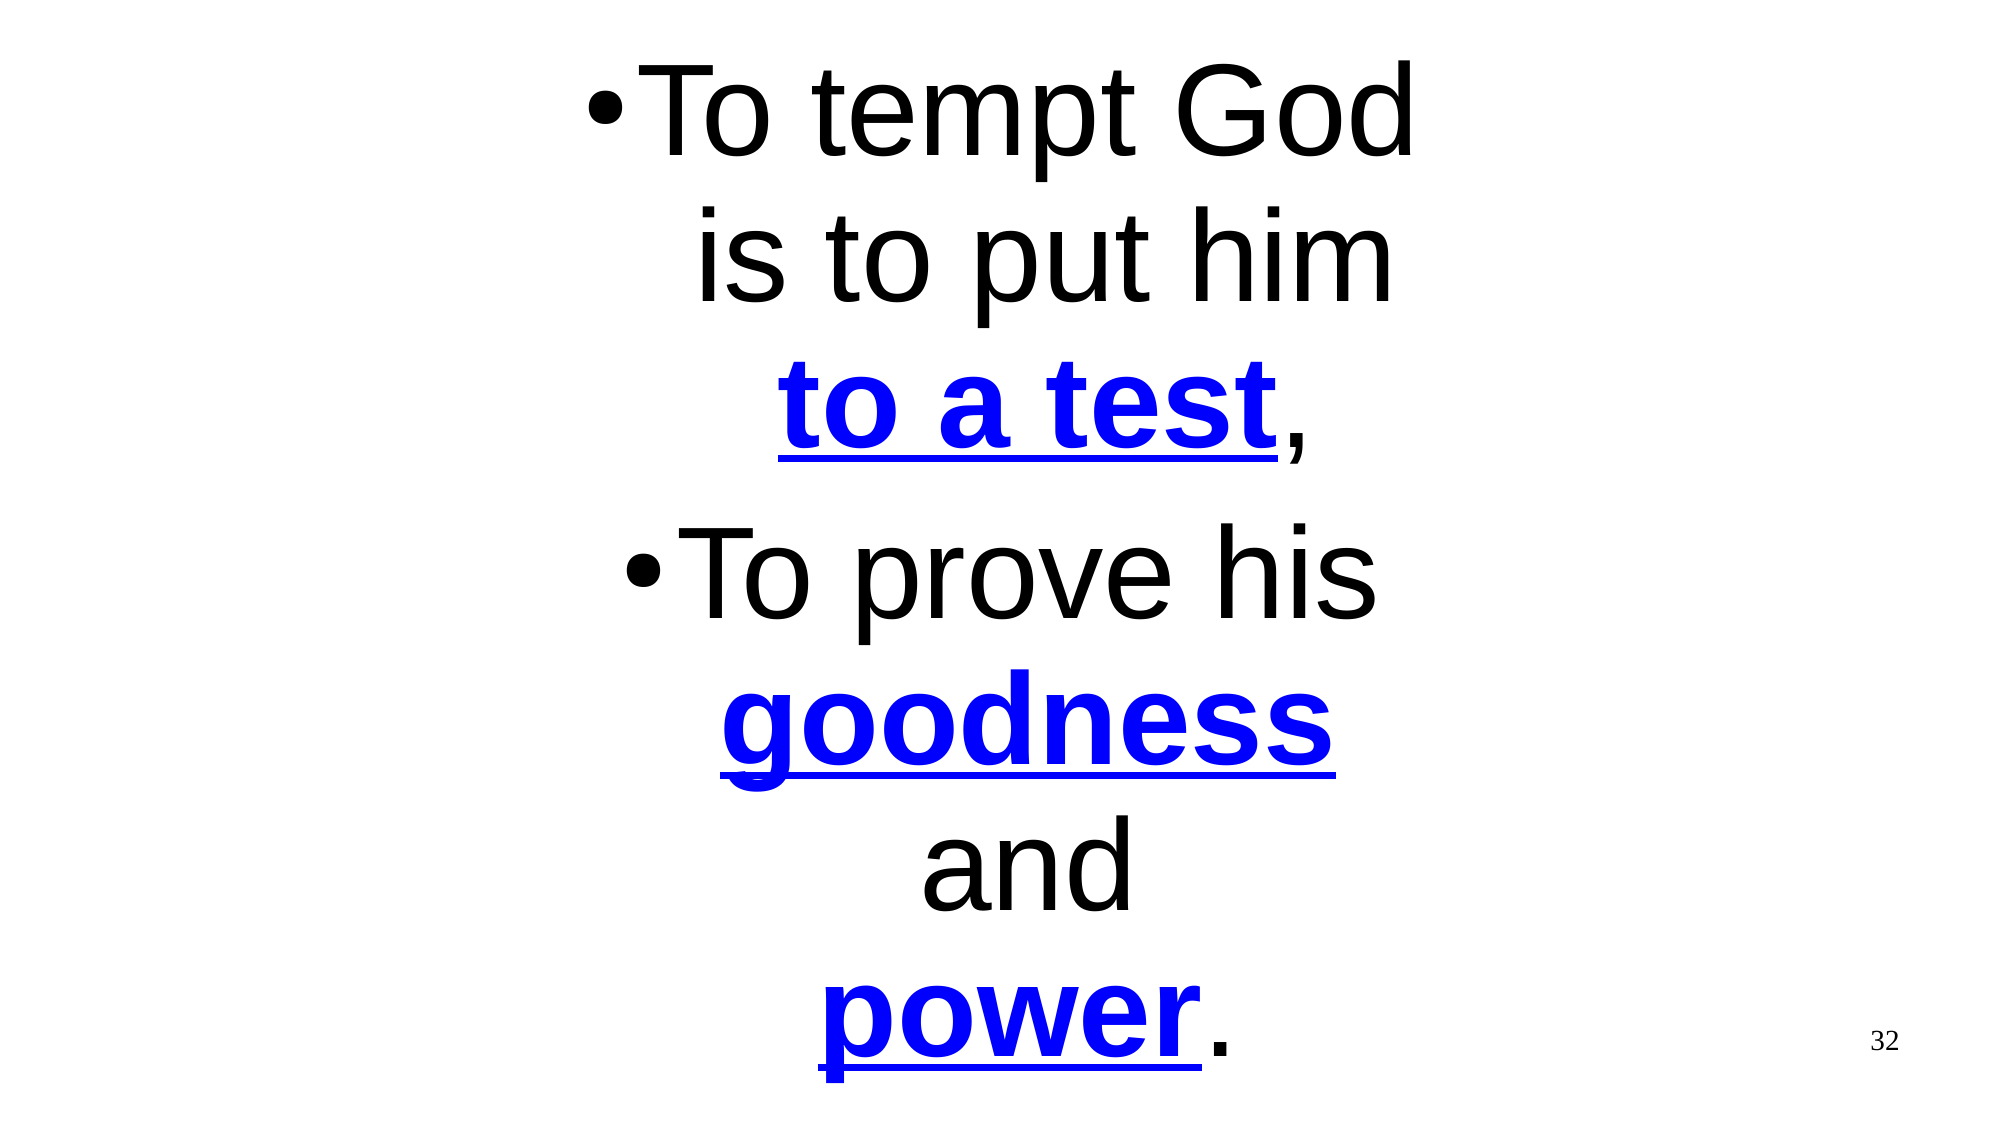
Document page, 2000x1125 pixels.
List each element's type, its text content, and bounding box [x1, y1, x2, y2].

list To tempt God is to put him to a test, To prove his goodness and power. [37, 37, 1988, 1088]
